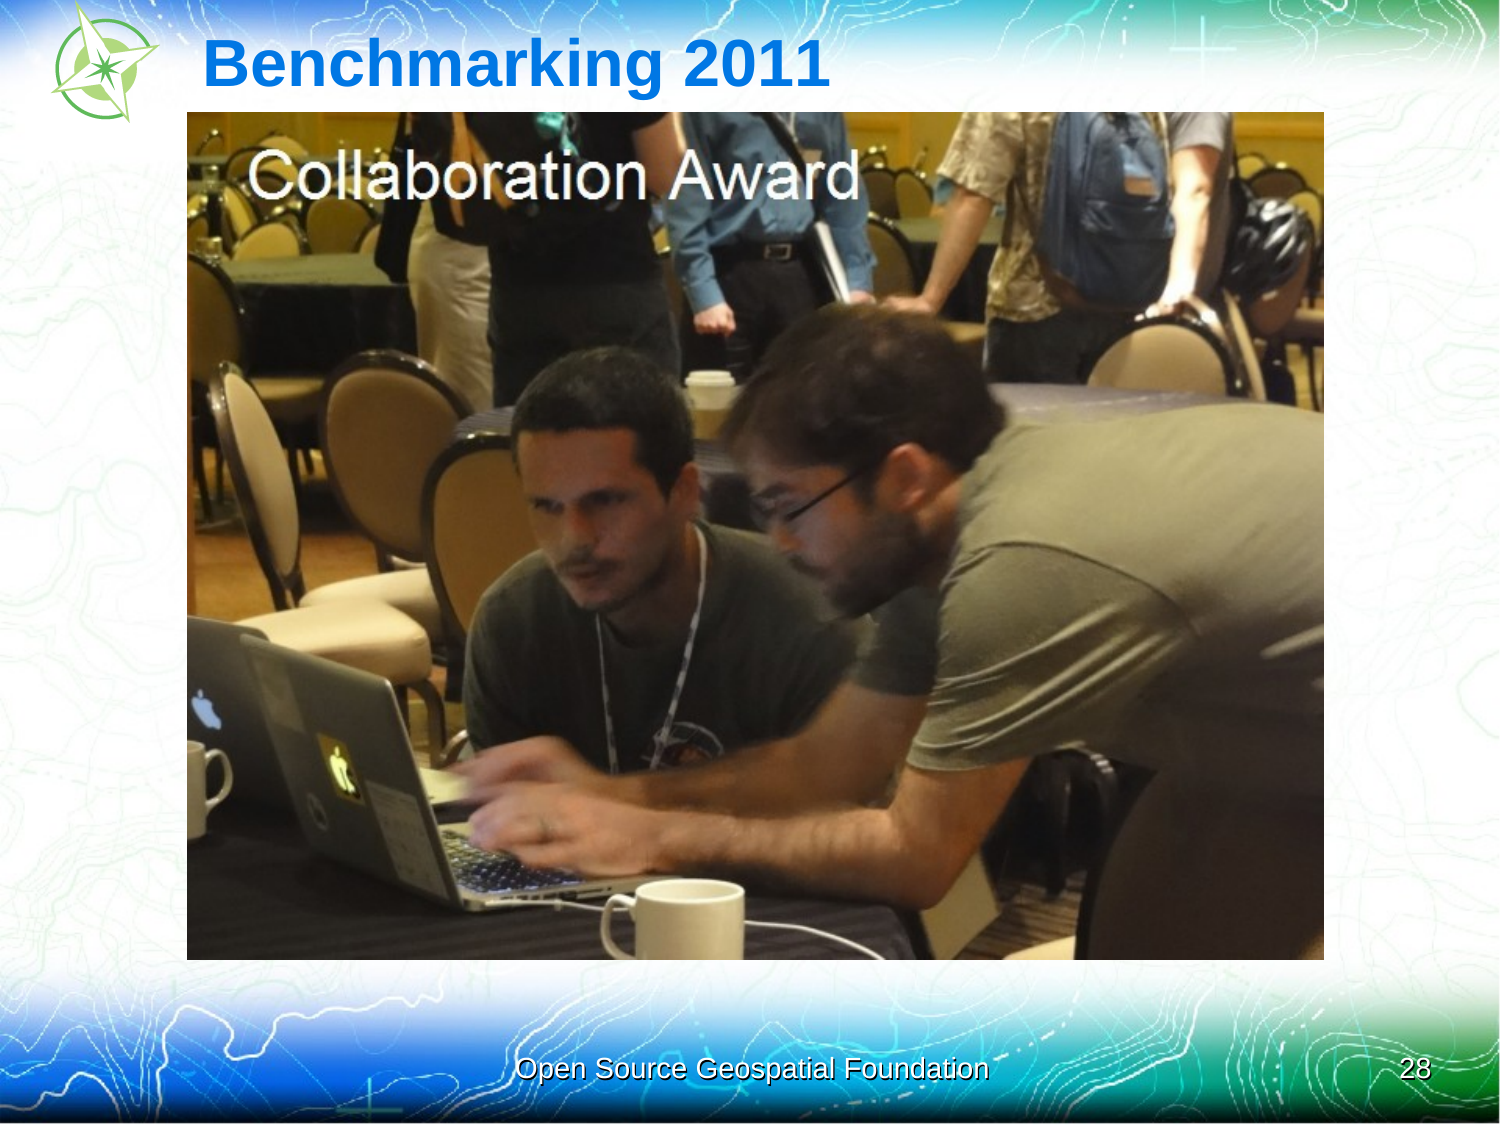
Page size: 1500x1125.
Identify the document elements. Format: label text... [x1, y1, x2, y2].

text_box <number> [1134, 1045, 1447, 1112]
text_box Open Source Geospatial Foundation [383, 1045, 1122, 1112]
title Benchmarking 2011 [187, 11, 1487, 113]
picture [0, 0, 1500, 1125]
